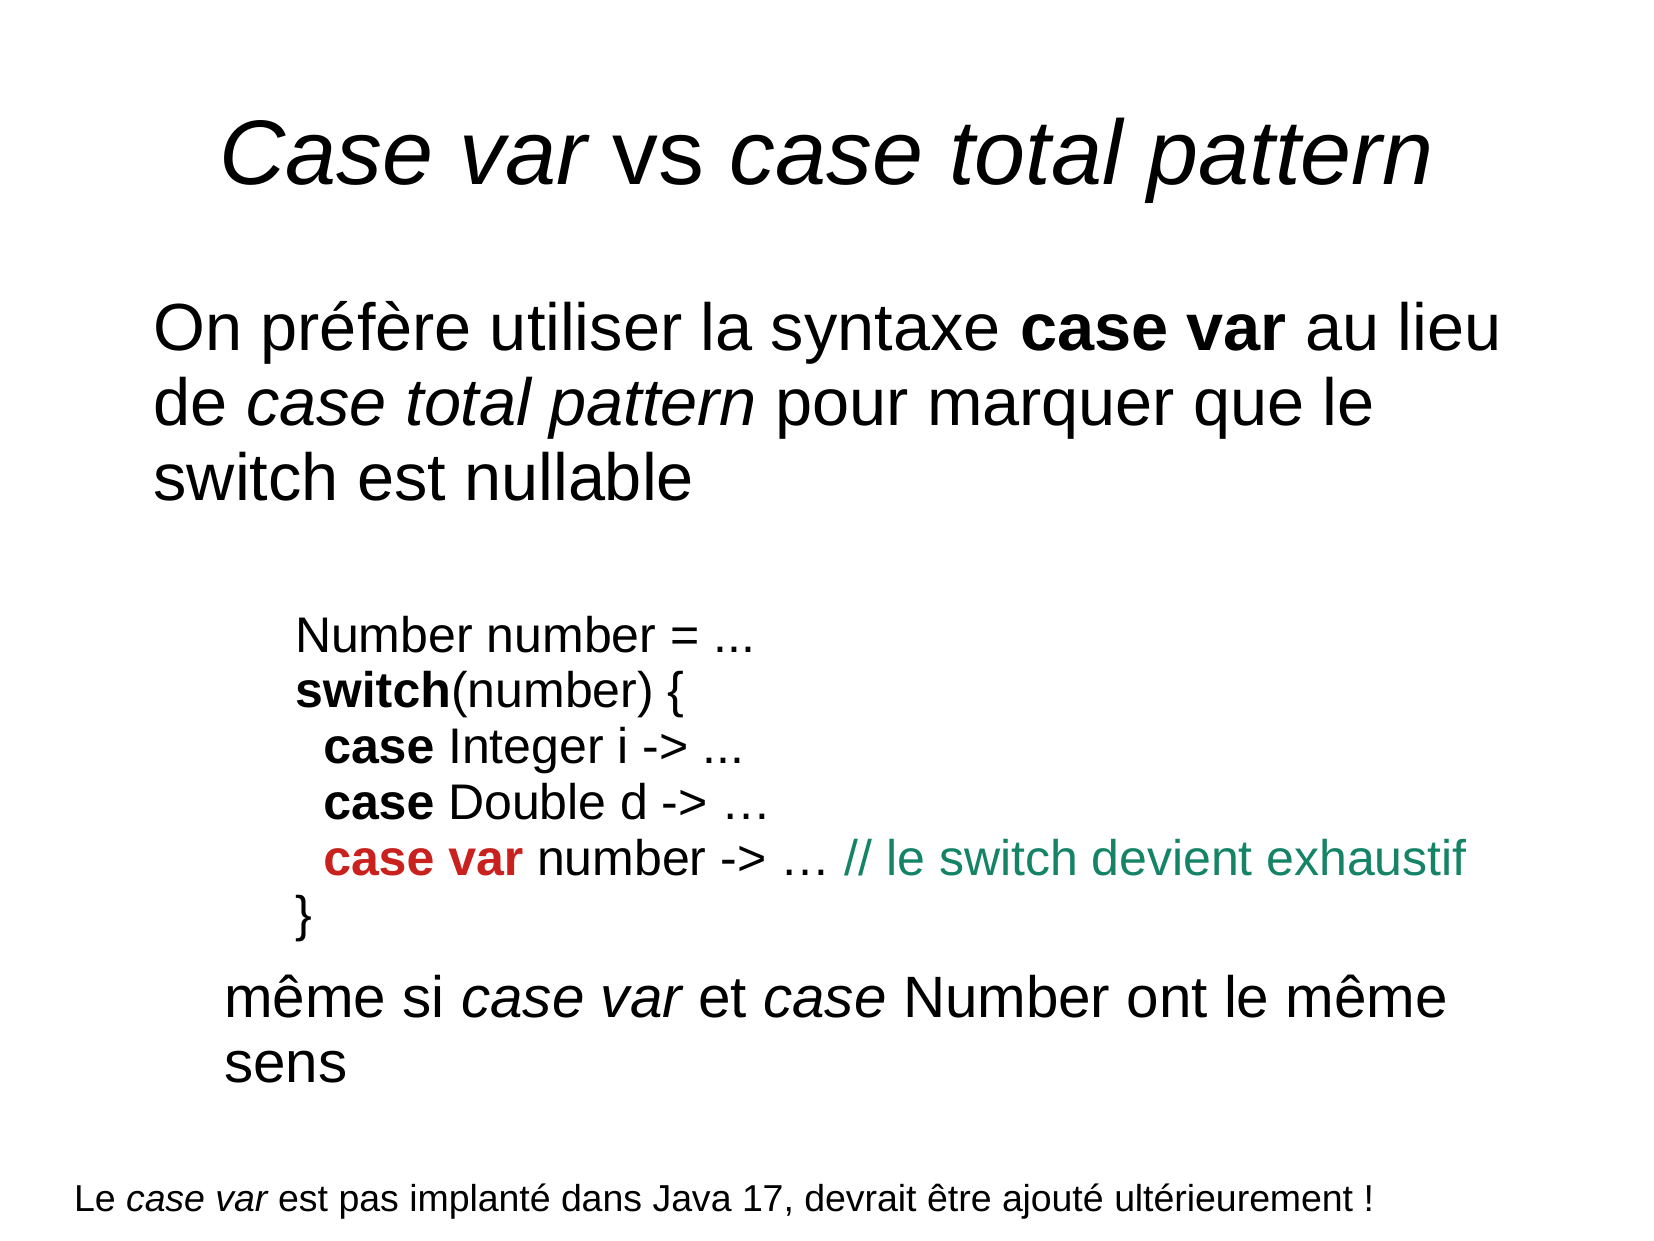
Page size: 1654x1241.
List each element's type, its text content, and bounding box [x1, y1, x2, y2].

list On préfère utiliser la syntaxe case var au lieu de case total pattern pour marquer que le switch est nullable Number number = ... switch(number) { case Integer i -> ... case Double d -> … case var number -> … // le switch devient exhaustif } même si case var et case Number ont le même sens [82, 290, 1571, 1141]
text_box Le case var est pas implanté dans Java 17, devrait être ajouté ultérieurement ! [59, 1170, 1390, 1227]
title Case var vs case total pattern [82, 49, 1571, 257]
